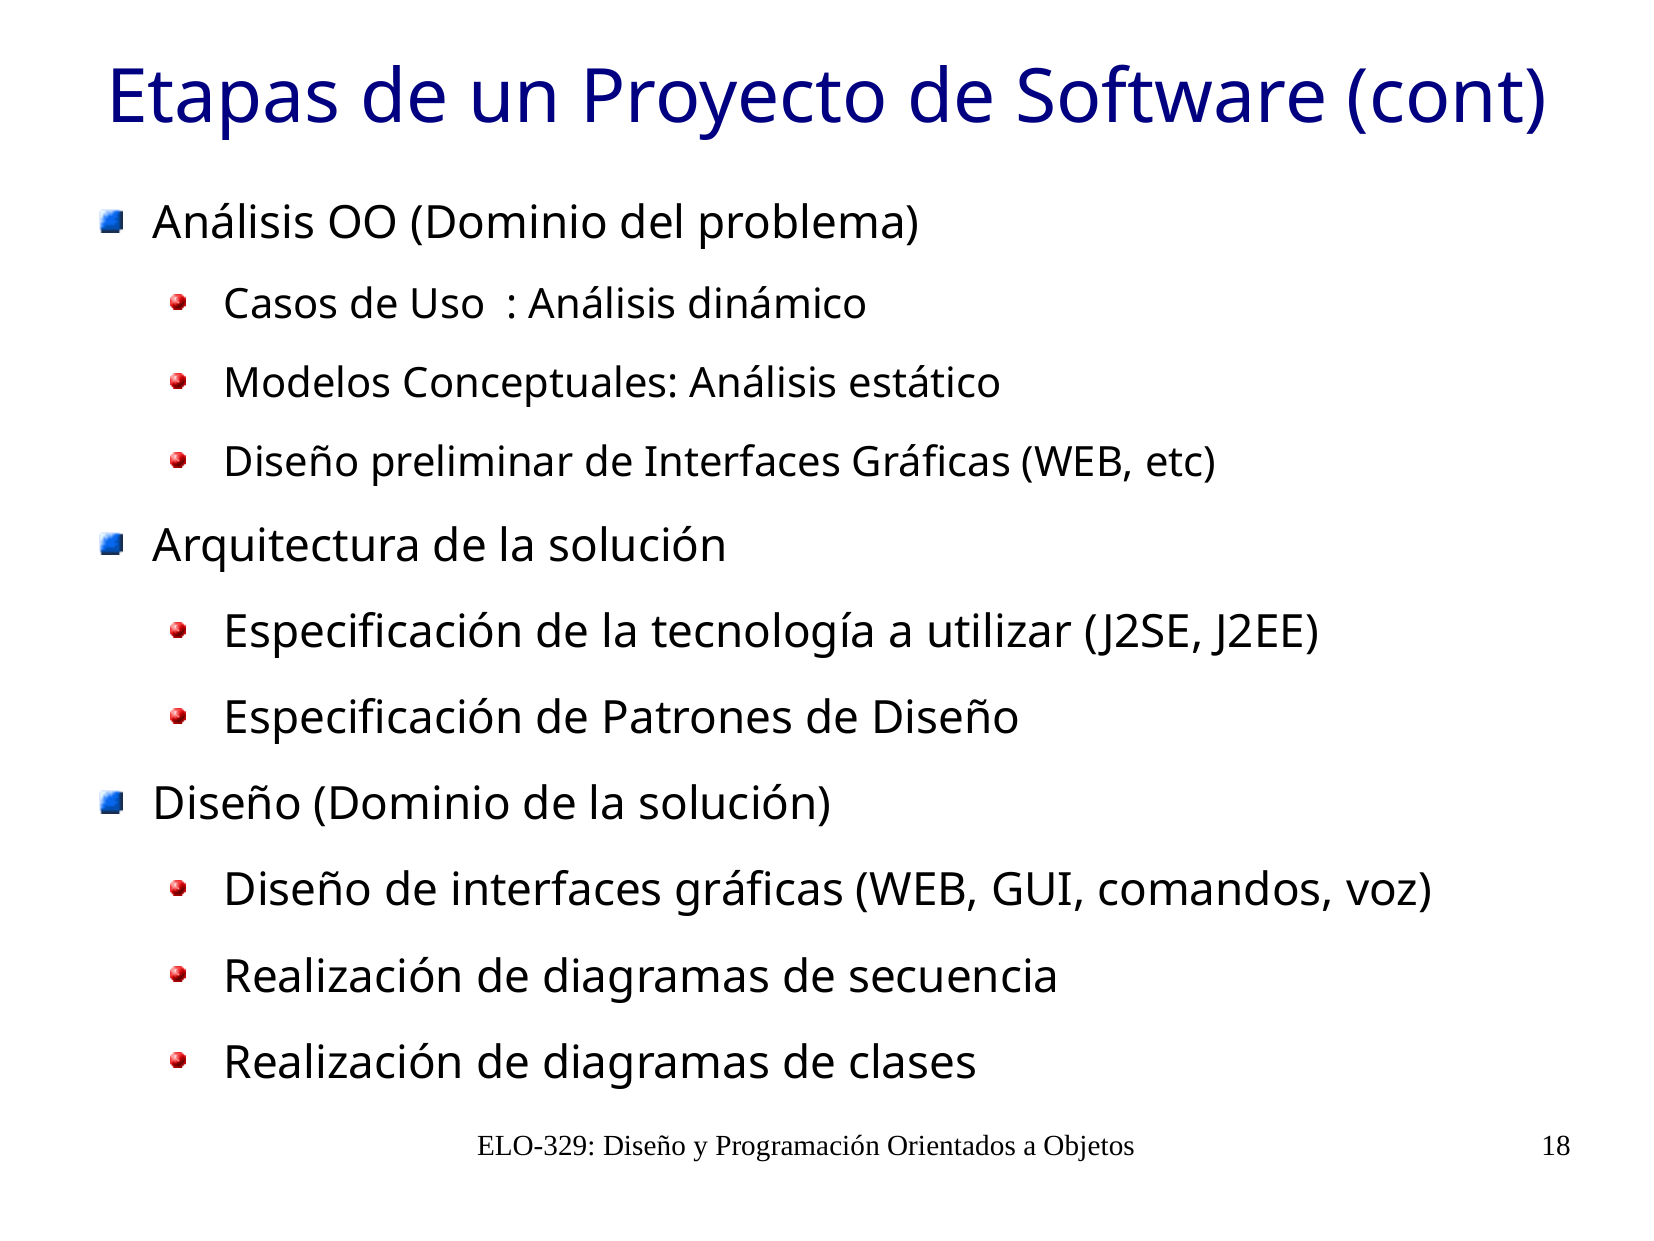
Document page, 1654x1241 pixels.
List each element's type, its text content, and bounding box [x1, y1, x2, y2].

title Etapas de un Proyecto de Software (cont) [82, 45, 1571, 143]
list Análisis OO (Dominio del problema) Casos de Uso : Análisis dinámico Modelos Conceptuales: Análisis estático Diseño preliminar de Interfaces Gráficas (WEB, etc)‏ Arquitectura de la solución Especificación de la tecnología a utilizar (J2SE, J2EE) Especificación de Patrones de Diseño Diseño (Dominio de la solución)‏ Diseño de interfaces gráficas (WEB, GUI, comandos, voz)‏ Realización de diagramas de secuencia Realización de diagramas de clases [81, 169, 1571, 1112]
